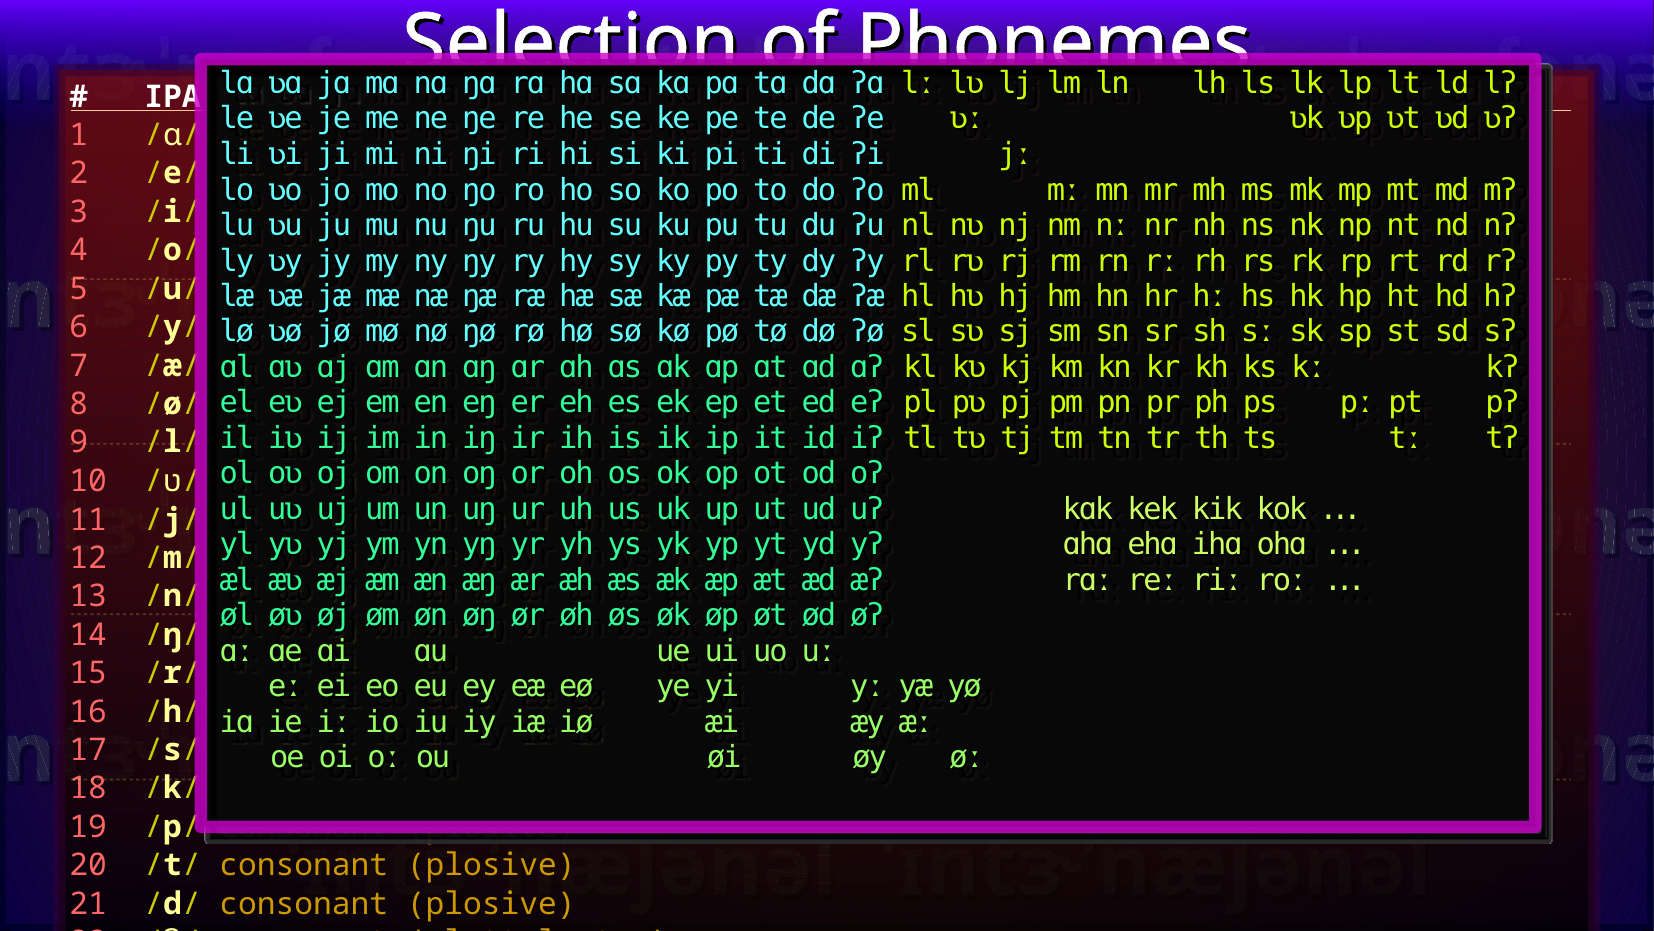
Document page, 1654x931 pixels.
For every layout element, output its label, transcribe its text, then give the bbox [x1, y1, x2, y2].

text_box lɑ ʋɑ jɑ mɑ nɑ ŋɑ rɑ hɑ sɑ kɑ pɑ tɑ dɑ ʔɑ lː lʋ lj lm ln lh ls lk lp lt ld lʔ le ʋe je me ne ŋe re he se ke pe te de ʔe ʋː ʋk ʋp ʋt ʋd ʋʔ li ʋi ji mi ni ŋi ri hi si ki pi ti di ʔi jː lo ʋo jo mo no ŋo ro ho so ko po to do ʔo ml mː mn mr mh ms mk mp mt md mʔ lu ʋu ju mu nu ŋu ru hu su ku pu tu du ʔu nl nʋ nj nm nː nr nh ns nk np nt nd nʔ ly ʋy jy my ny ŋy ry hy sy ky py ty dy ʔy rl rʋ rj rm rn rː rh rs rk rp rt rd rʔ læ ʋæ jæ mæ næ ŋæ ræ hæ sæ kæ pæ tæ dæ ʔæ hl hʋ hj hm hn hr hː hs hk hp ht hd hʔ lø ʋø jø mø nø ŋø rø hø sø kø pø tø dø ʔø sl sʋ sj sm sn sr sh sː sk sp st sd sʔ ɑl ɑʋ ɑj ɑm ɑn ɑŋ ɑr ɑh ɑs ɑk ɑp ɑt ɑd ɑʔ kl kʋ kj km kn kr kh ks kː kʔ el eʋ ej em en eŋ er eh es ek ep et ed eʔ pl pʋ pj pm pn pr ph ps pː pt pʔ il iʋ ij im in iŋ ir ih is ik ip it id iʔ tl tʋ tj tm tn tr th ts tː tʔ ol oʋ oj om on oŋ or oh os ok op ot od oʔ ul uʋ uj um un uŋ ur uh us uk up ut ud uʔ kɑk kek kik kok ... yl yʋ yj ym yn yŋ yr yh ys yk yp yt yd yʔ ɑhɑ ehɑ ihɑ ohɑ ... æl æʋ æj æm æn æŋ ær æh æs æk æp æt æd æʔ rɑː reː riː roː ... øl øʋ øj øm øn øŋ ør øh øs øk øp øt ød øʔ ɑː ɑe ɑi ɑu ue ui uo uː eː ei eo eu ey eæ eø ye yi yː yæ yø iɑ ie iː io iu iy iæ iø æi æy æː oe oi oː ou øi øy øː [200, 59, 1536, 827]
text_box # IPA Category 1 /ɑ/ vowel 2 /e/ vowel 3 /i/ vowel 4 /o/ vowel 5 /u/ vowel 6 /y/ vowel 7 /æ/ vowel 8 /ø/ vowel 9 /l/ consonant (approximant) 10 /ʋ/ consonant (approximant) 11 /j/ consonant (approximant) 12 /m/ consonant (nasal) 13 /n/ consonant (nasal) 14 /ŋ/ consonant (nasal) 15 /r/ consonant (trill) 16 /h/ consonant (fricative) 17 /s/ consonant (fricative) 18 /k/ consonant (plosive) 19 /p/ consonant (plosive) 20 /t/ consonant (plosive) 21 /d/ consonant (plosive) 22 /ʔ/ consonant (glottal stop) [59, 70, 1595, 898]
title Selection of Phonemes [0, 0, 1654, 130]
